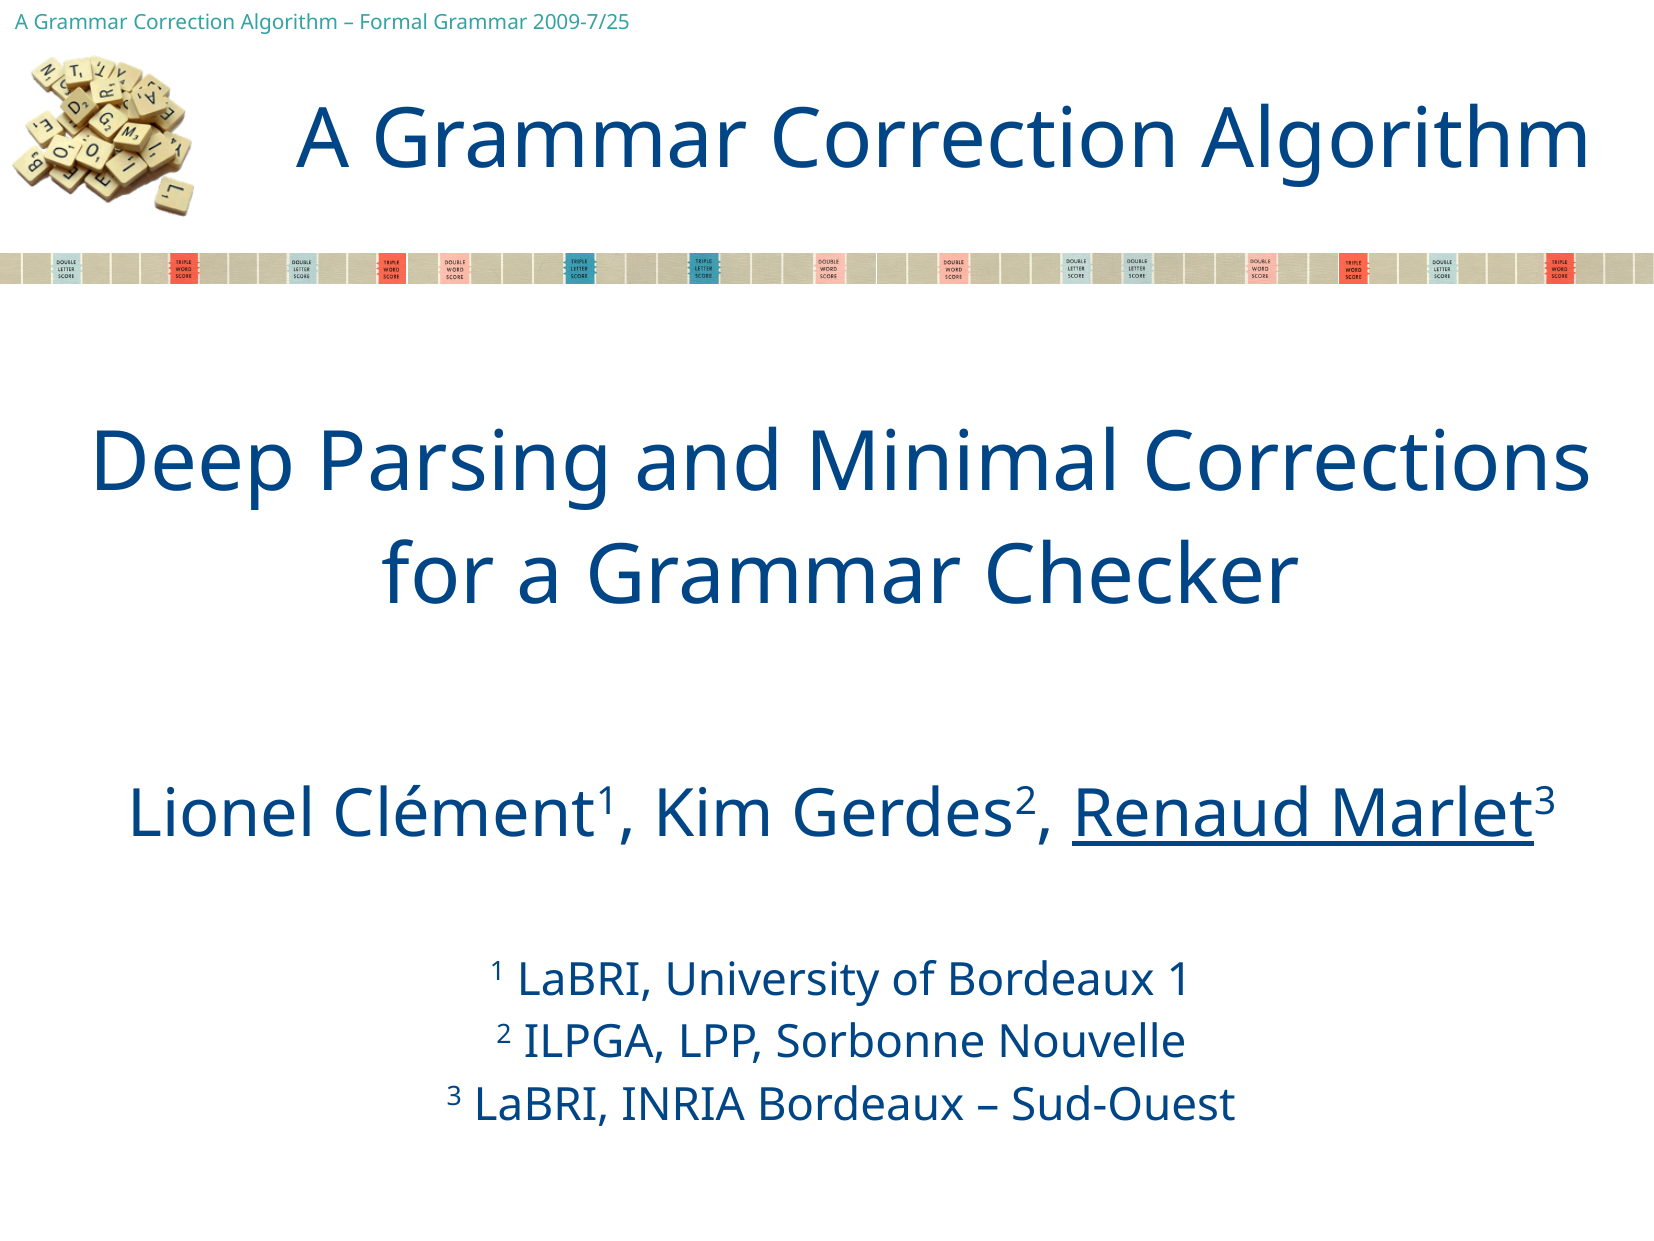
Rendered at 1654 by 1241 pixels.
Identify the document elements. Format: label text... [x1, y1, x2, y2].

title A Grammar Correction Algorithm [265, 31, 1625, 239]
picture [408, 253, 876, 284]
subtitle Deep Parsing and Minimal Corrections for a Grammar Checker Lionel Clément1, Kim Gerdes2, Renaud Marlet3 1 LaBRI, University of Bordeaux 1 2 ILPGA, LPP, Sorbonne Nouvelle 3 LaBRI, INRIA Bordeaux – Sud-Ouest [59, 324, 1625, 1211]
picture [0, 253, 406, 284]
picture [1339, 253, 1654, 284]
picture [11, 53, 195, 219]
picture [877, 253, 1338, 284]
